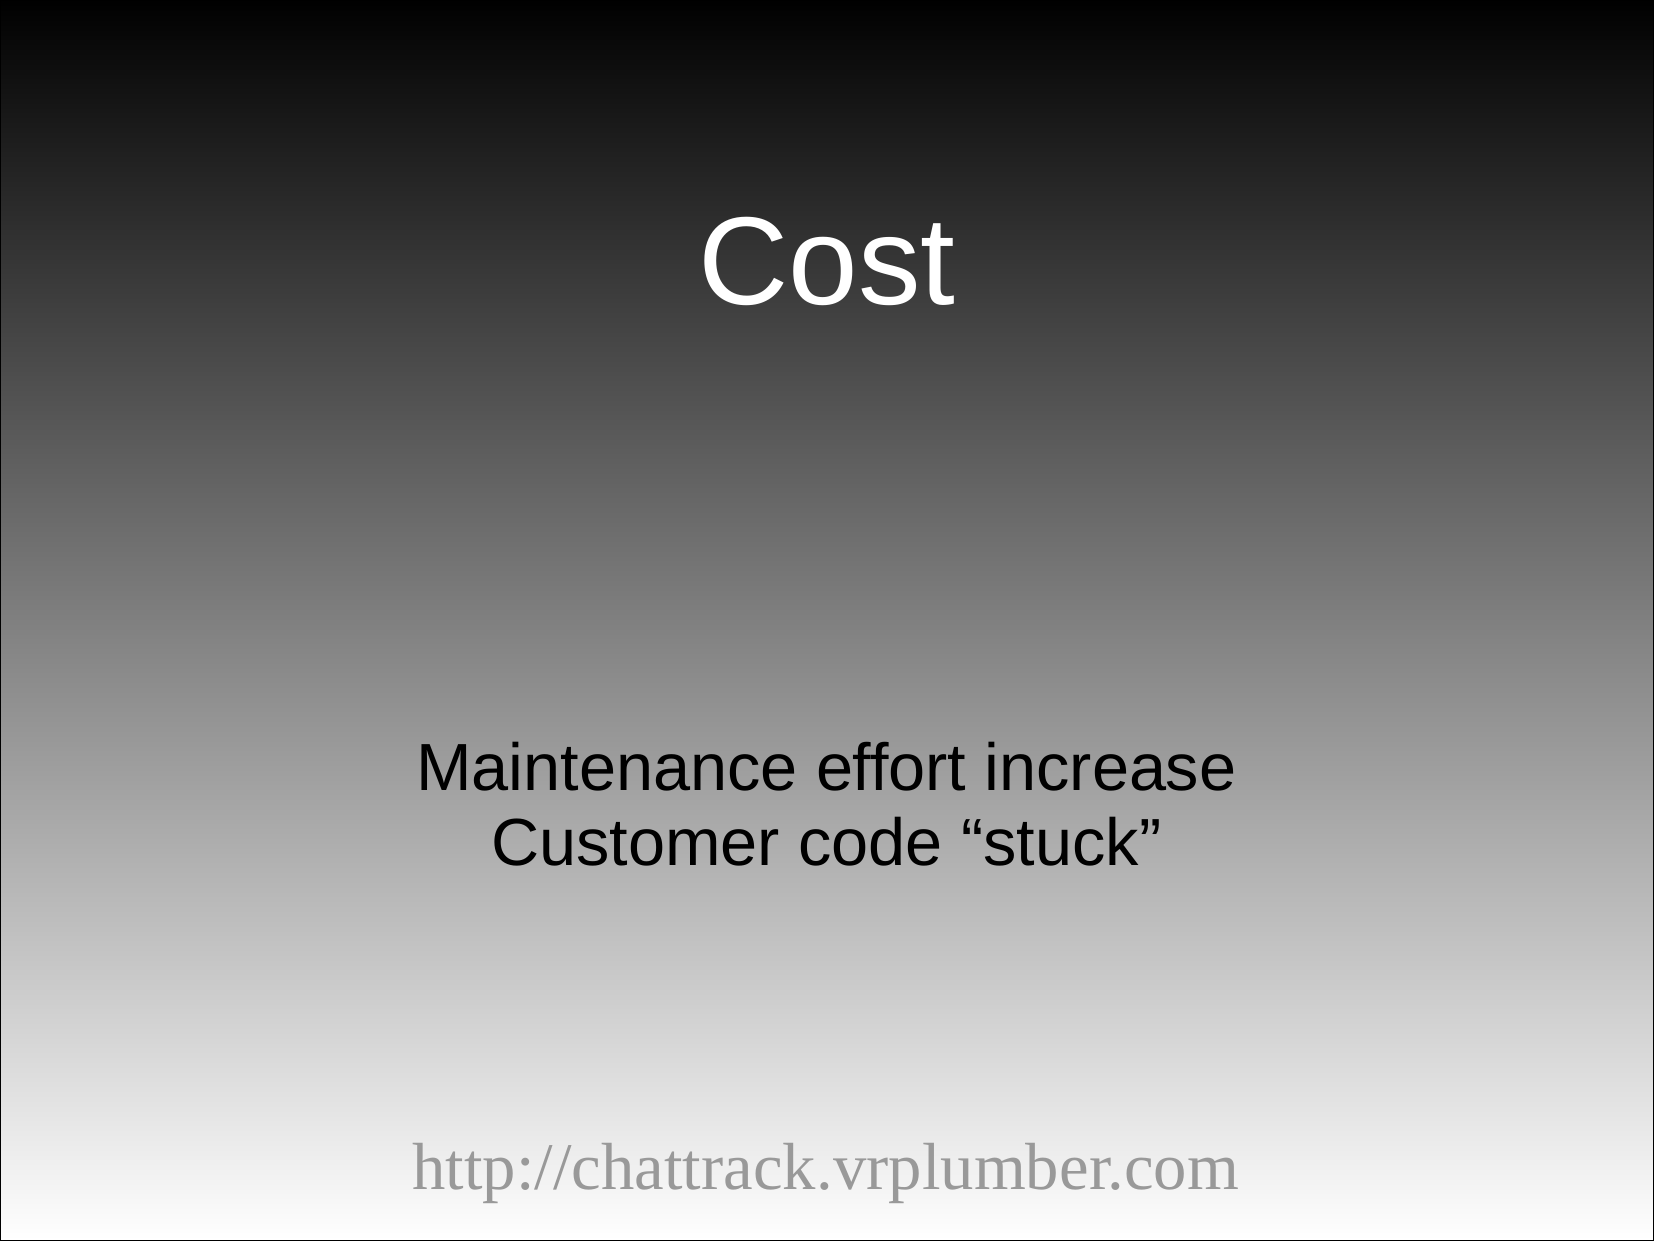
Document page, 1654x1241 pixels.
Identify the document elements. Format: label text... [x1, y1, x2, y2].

subtitle Maintenance effort increase Customer code “stuck” [29, 403, 1625, 1207]
title Cost [0, 56, 1654, 466]
